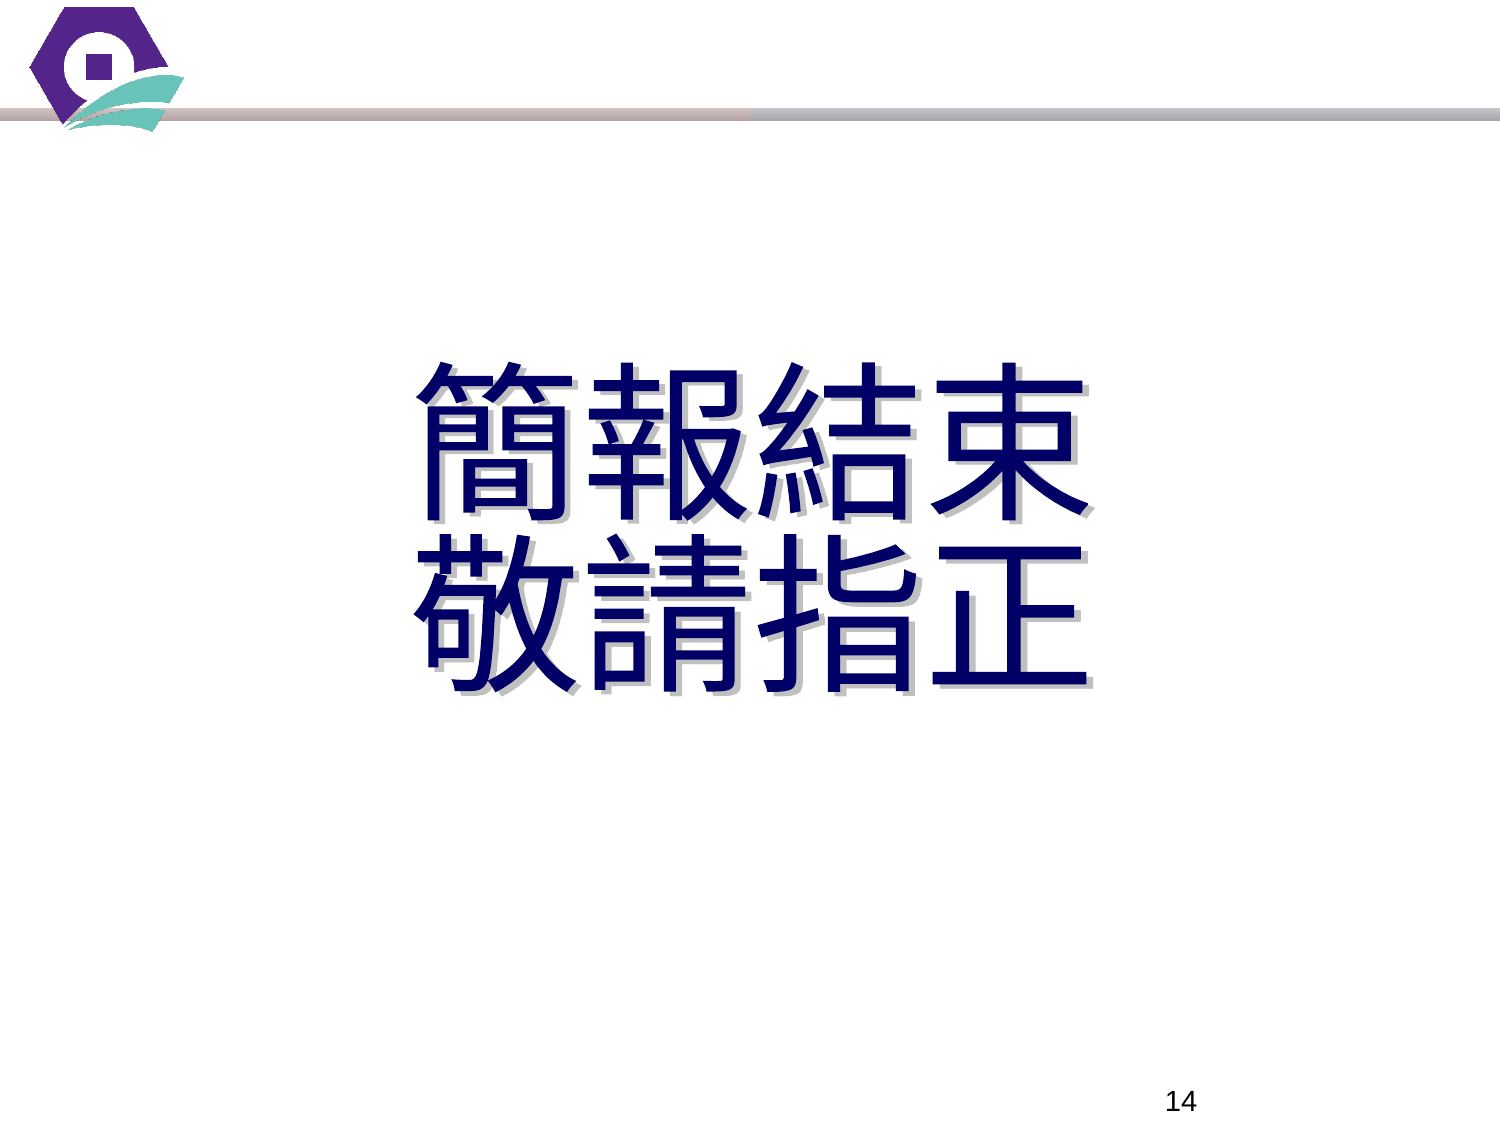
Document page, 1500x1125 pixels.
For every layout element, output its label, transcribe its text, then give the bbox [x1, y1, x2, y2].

text_box 簡報結束 敬請指正 [932, 546, 1087, 685]
text_box 簡報結束 敬請指正 [757, 472, 778, 518]
text_box 簡報結束 敬請指正 [669, 370, 748, 521]
text_box 簡報結束 敬請指正 [415, 361, 572, 405]
text_box 簡報結束 敬請指正 [588, 362, 664, 520]
text_box 簡報結束 敬請指正 [587, 563, 650, 574]
text_box 簡報結束 敬請指正 [827, 534, 917, 603]
text_box 簡報結束 敬請指正 [606, 533, 630, 562]
text_box 簡報結束 敬請指正 [824, 362, 915, 437]
text_box 簡報結束 敬請指正 [427, 406, 488, 521]
text_box 簡報結束 敬請指正 [413, 534, 577, 693]
text_box 簡報結束 敬請指正 [832, 454, 906, 521]
text_box 簡報結束 敬請指正 [827, 616, 909, 692]
text_box 簡報結束 敬請指正 [930, 362, 1088, 521]
text_box 簡報結束 敬請指正 [650, 534, 746, 597]
text_box 簡報結束 敬請指正 [758, 362, 824, 467]
text_box 簡報結束 敬請指正 [785, 472, 801, 514]
text_box 簡報結束 敬請指正 [502, 406, 565, 521]
text_box 簡報結束 敬請指正 [803, 468, 823, 505]
text_box 簡報結束 敬請指正 [663, 606, 735, 692]
text_box 簡報結束 敬請指正 [757, 534, 820, 692]
text_box 簡報結束 敬請指正 [594, 586, 644, 597]
text_box 簡報結束 敬請指正 [594, 631, 645, 690]
text_box 簡報結束 敬請指正 [463, 459, 528, 513]
text_box 簡報結束 敬請指正 [594, 608, 644, 619]
